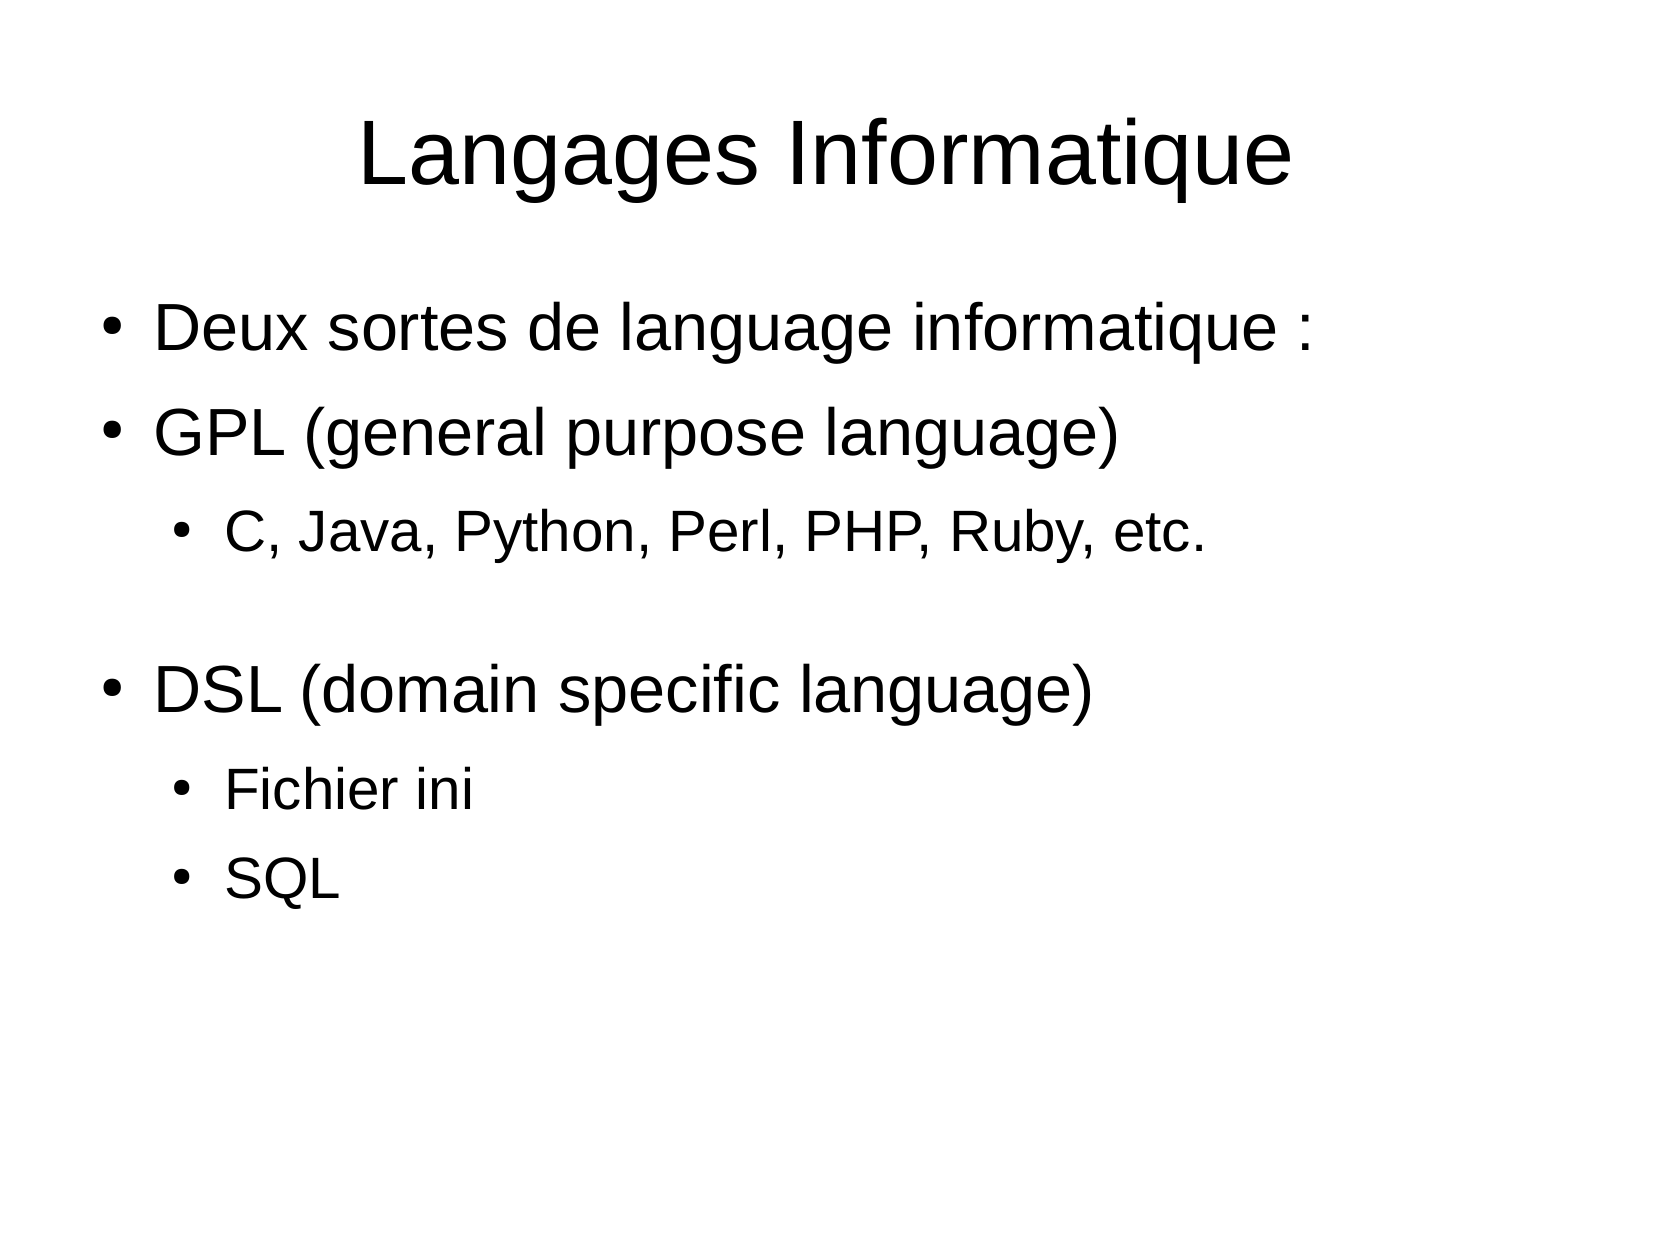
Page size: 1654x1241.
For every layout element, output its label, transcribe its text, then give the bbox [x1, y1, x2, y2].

list Deux sortes de language informatique : GPL (general purpose language) C, Java, Python, Perl, PHP, Ruby, etc. DSL (domain specific language) Fichier ini SQL [82, 290, 1571, 1094]
title Langages Informatique [82, 56, 1571, 250]
